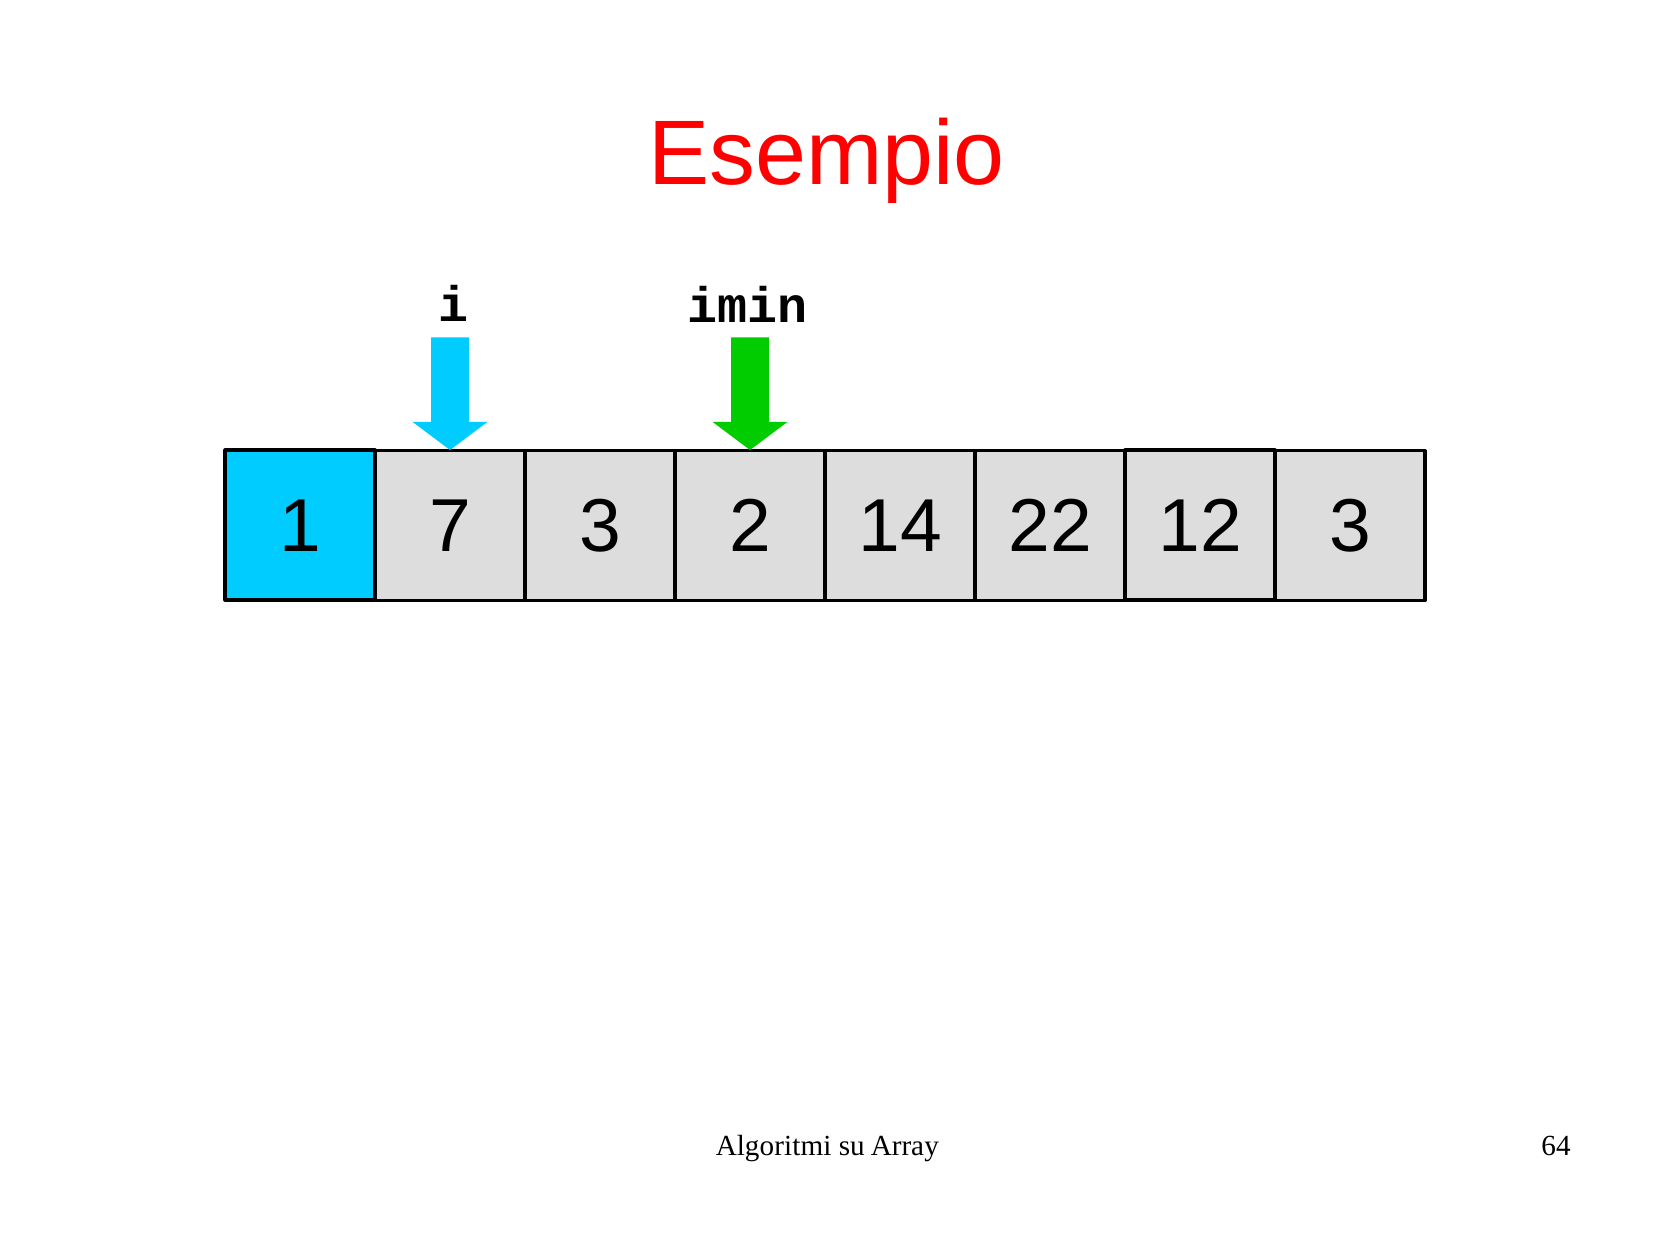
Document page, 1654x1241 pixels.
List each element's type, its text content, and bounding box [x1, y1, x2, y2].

text_box 1 [225, 450, 376, 601]
text_box 3 [525, 450, 675, 601]
text_box i [438, 279, 469, 337]
text_box 2 [675, 450, 825, 601]
text_box 14 [825, 450, 975, 601]
text_box 22 [975, 450, 1126, 601]
text_box 3 [1275, 450, 1426, 601]
title Esempio [82, 49, 1571, 257]
text_box 7 [376, 450, 525, 601]
text_box imin [687, 280, 808, 338]
text_box 12 [1126, 450, 1275, 601]
text_box [712, 338, 788, 451]
text_box [412, 337, 488, 451]
